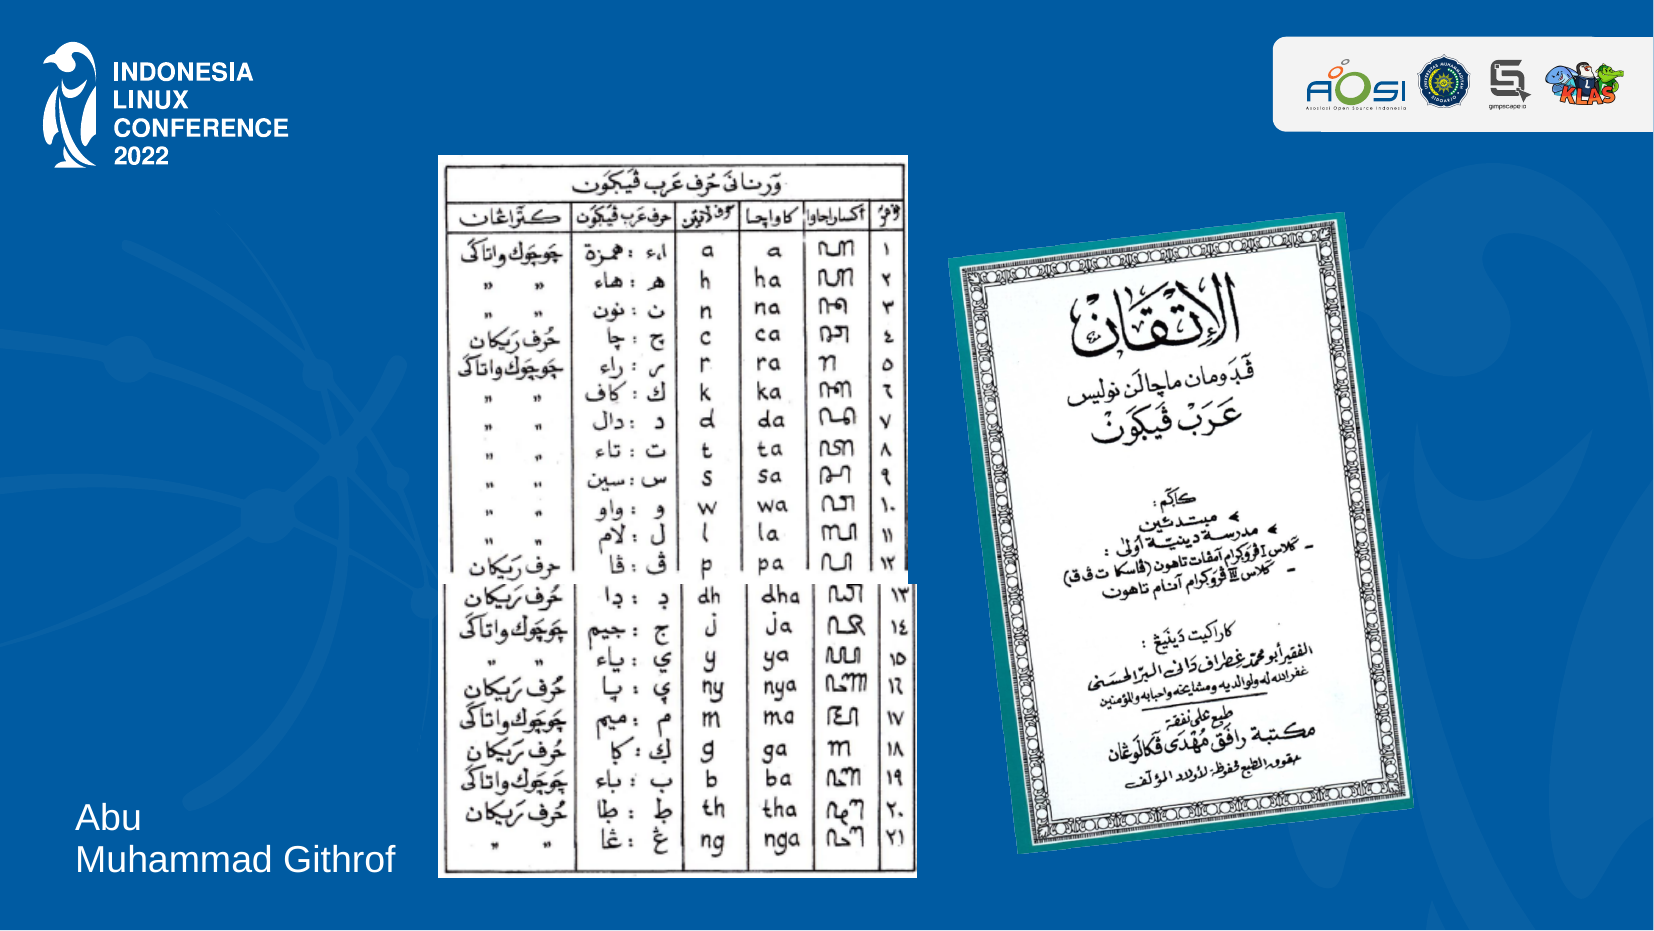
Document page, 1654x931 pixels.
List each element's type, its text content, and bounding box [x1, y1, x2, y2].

picture [1545, 62, 1624, 105]
text_box Abu Muhammad Githrof [60, 789, 411, 889]
picture [438, 155, 917, 878]
picture [947, 211, 1414, 854]
picture [1417, 54, 1471, 108]
